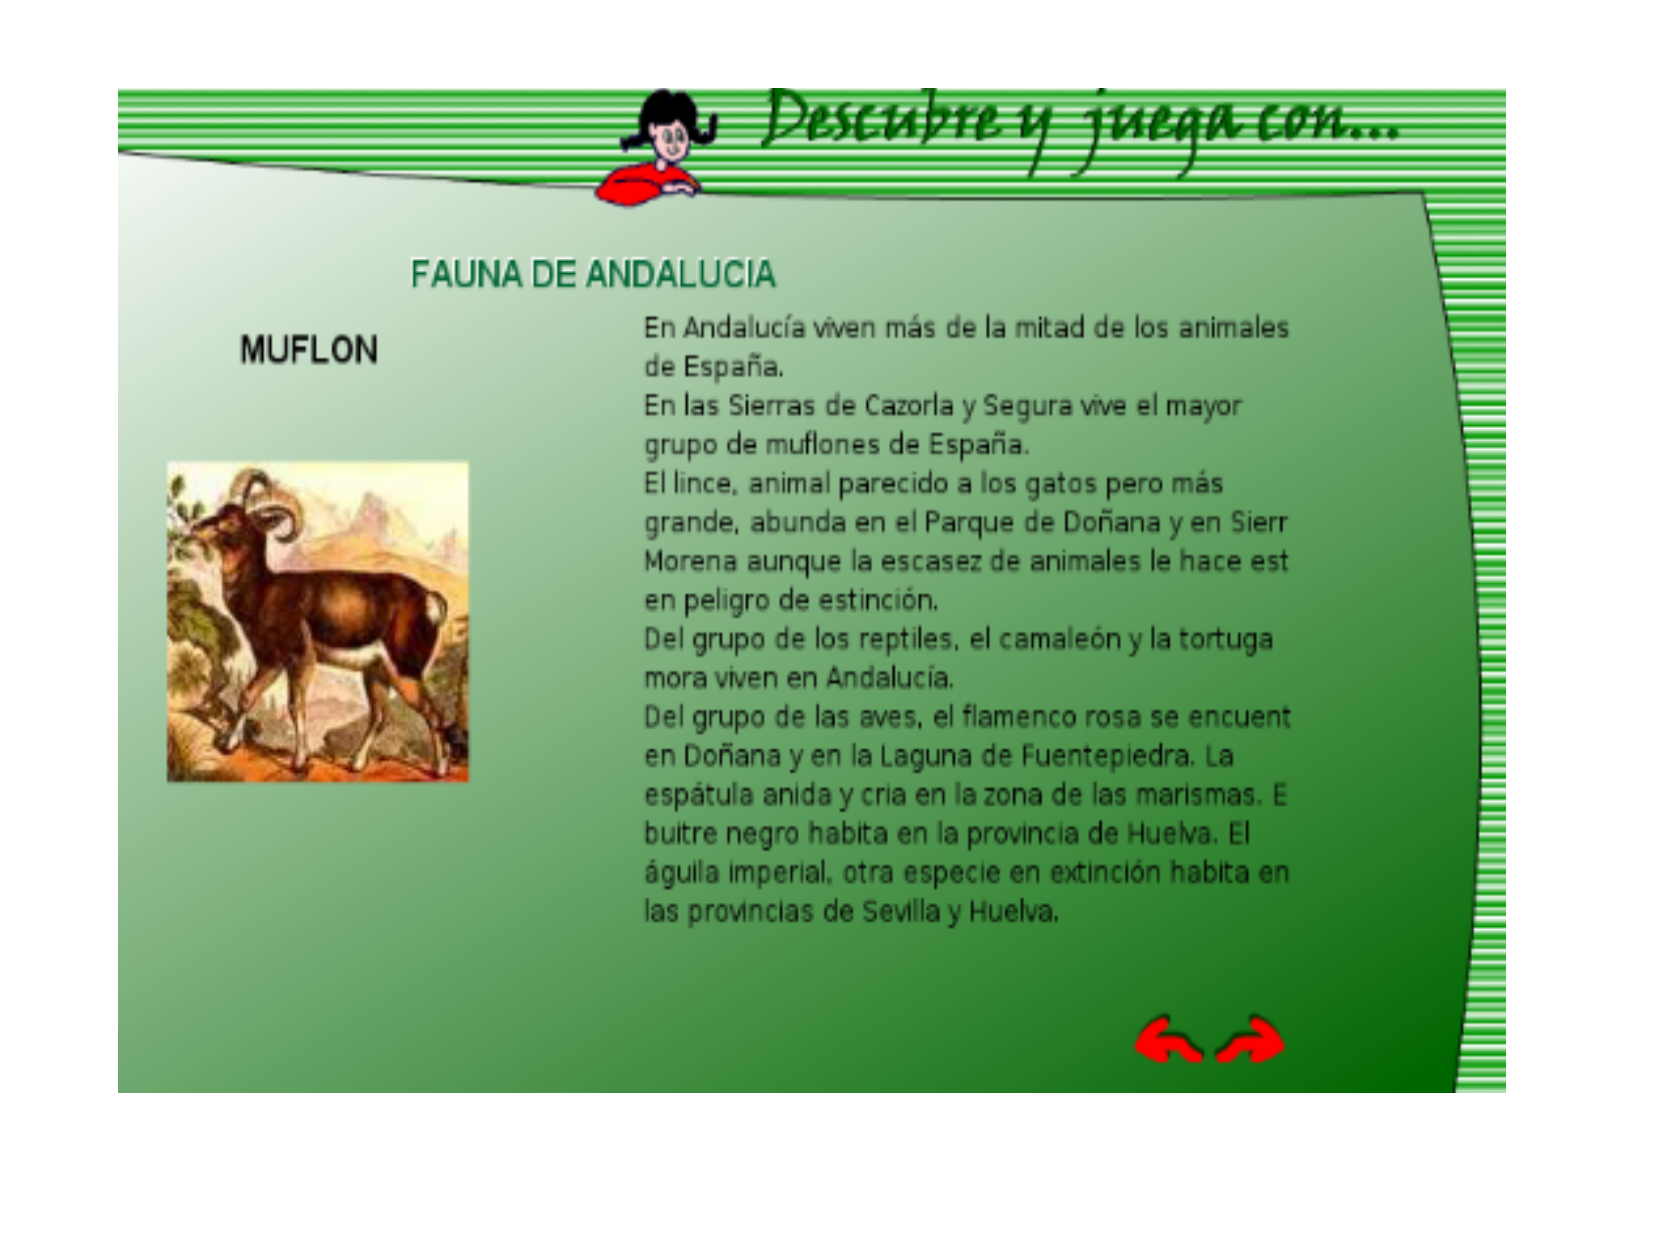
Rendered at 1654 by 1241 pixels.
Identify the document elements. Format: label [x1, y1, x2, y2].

picture [118, 88, 1506, 1093]
